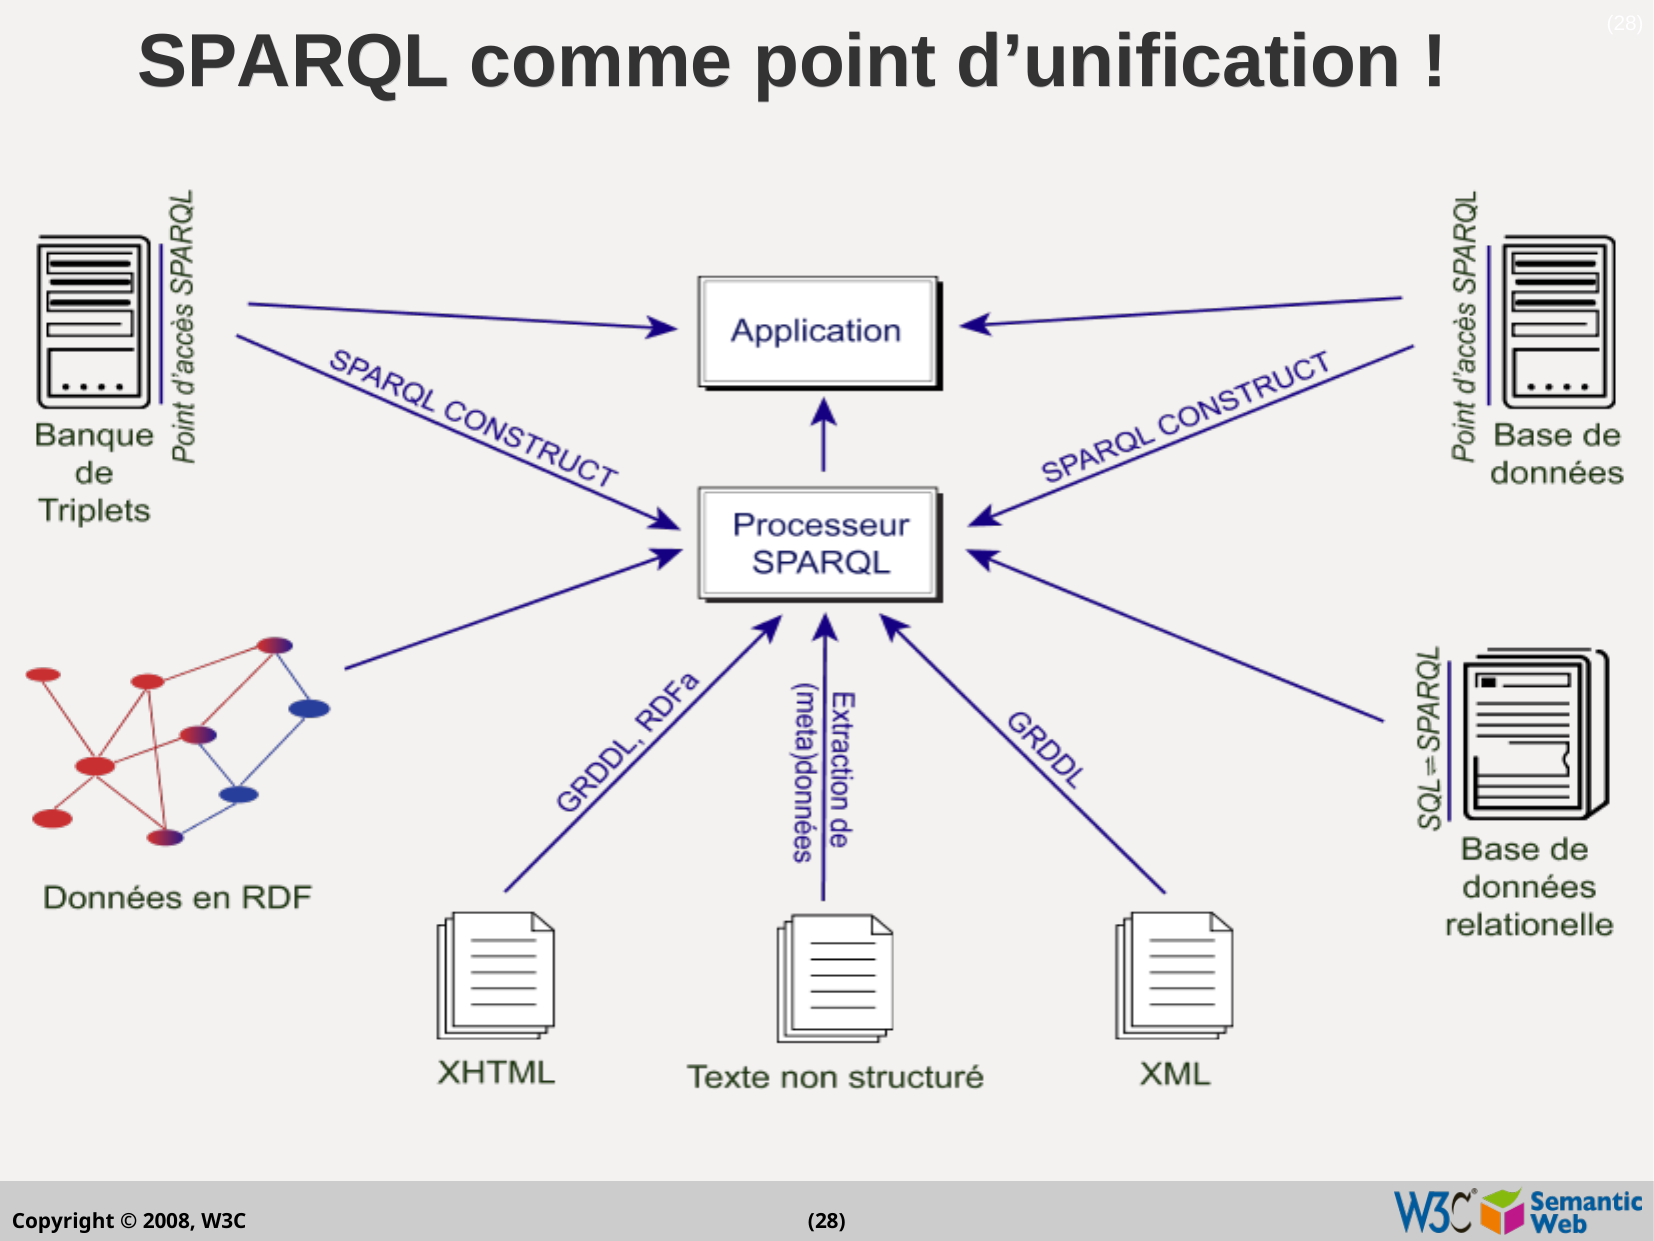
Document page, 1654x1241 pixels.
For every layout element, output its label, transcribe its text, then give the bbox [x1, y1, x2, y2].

picture [25, 183, 1626, 1099]
picture [1394, 1185, 1642, 1235]
title SPARQL comme point d’unification ! [93, 0, 1493, 119]
